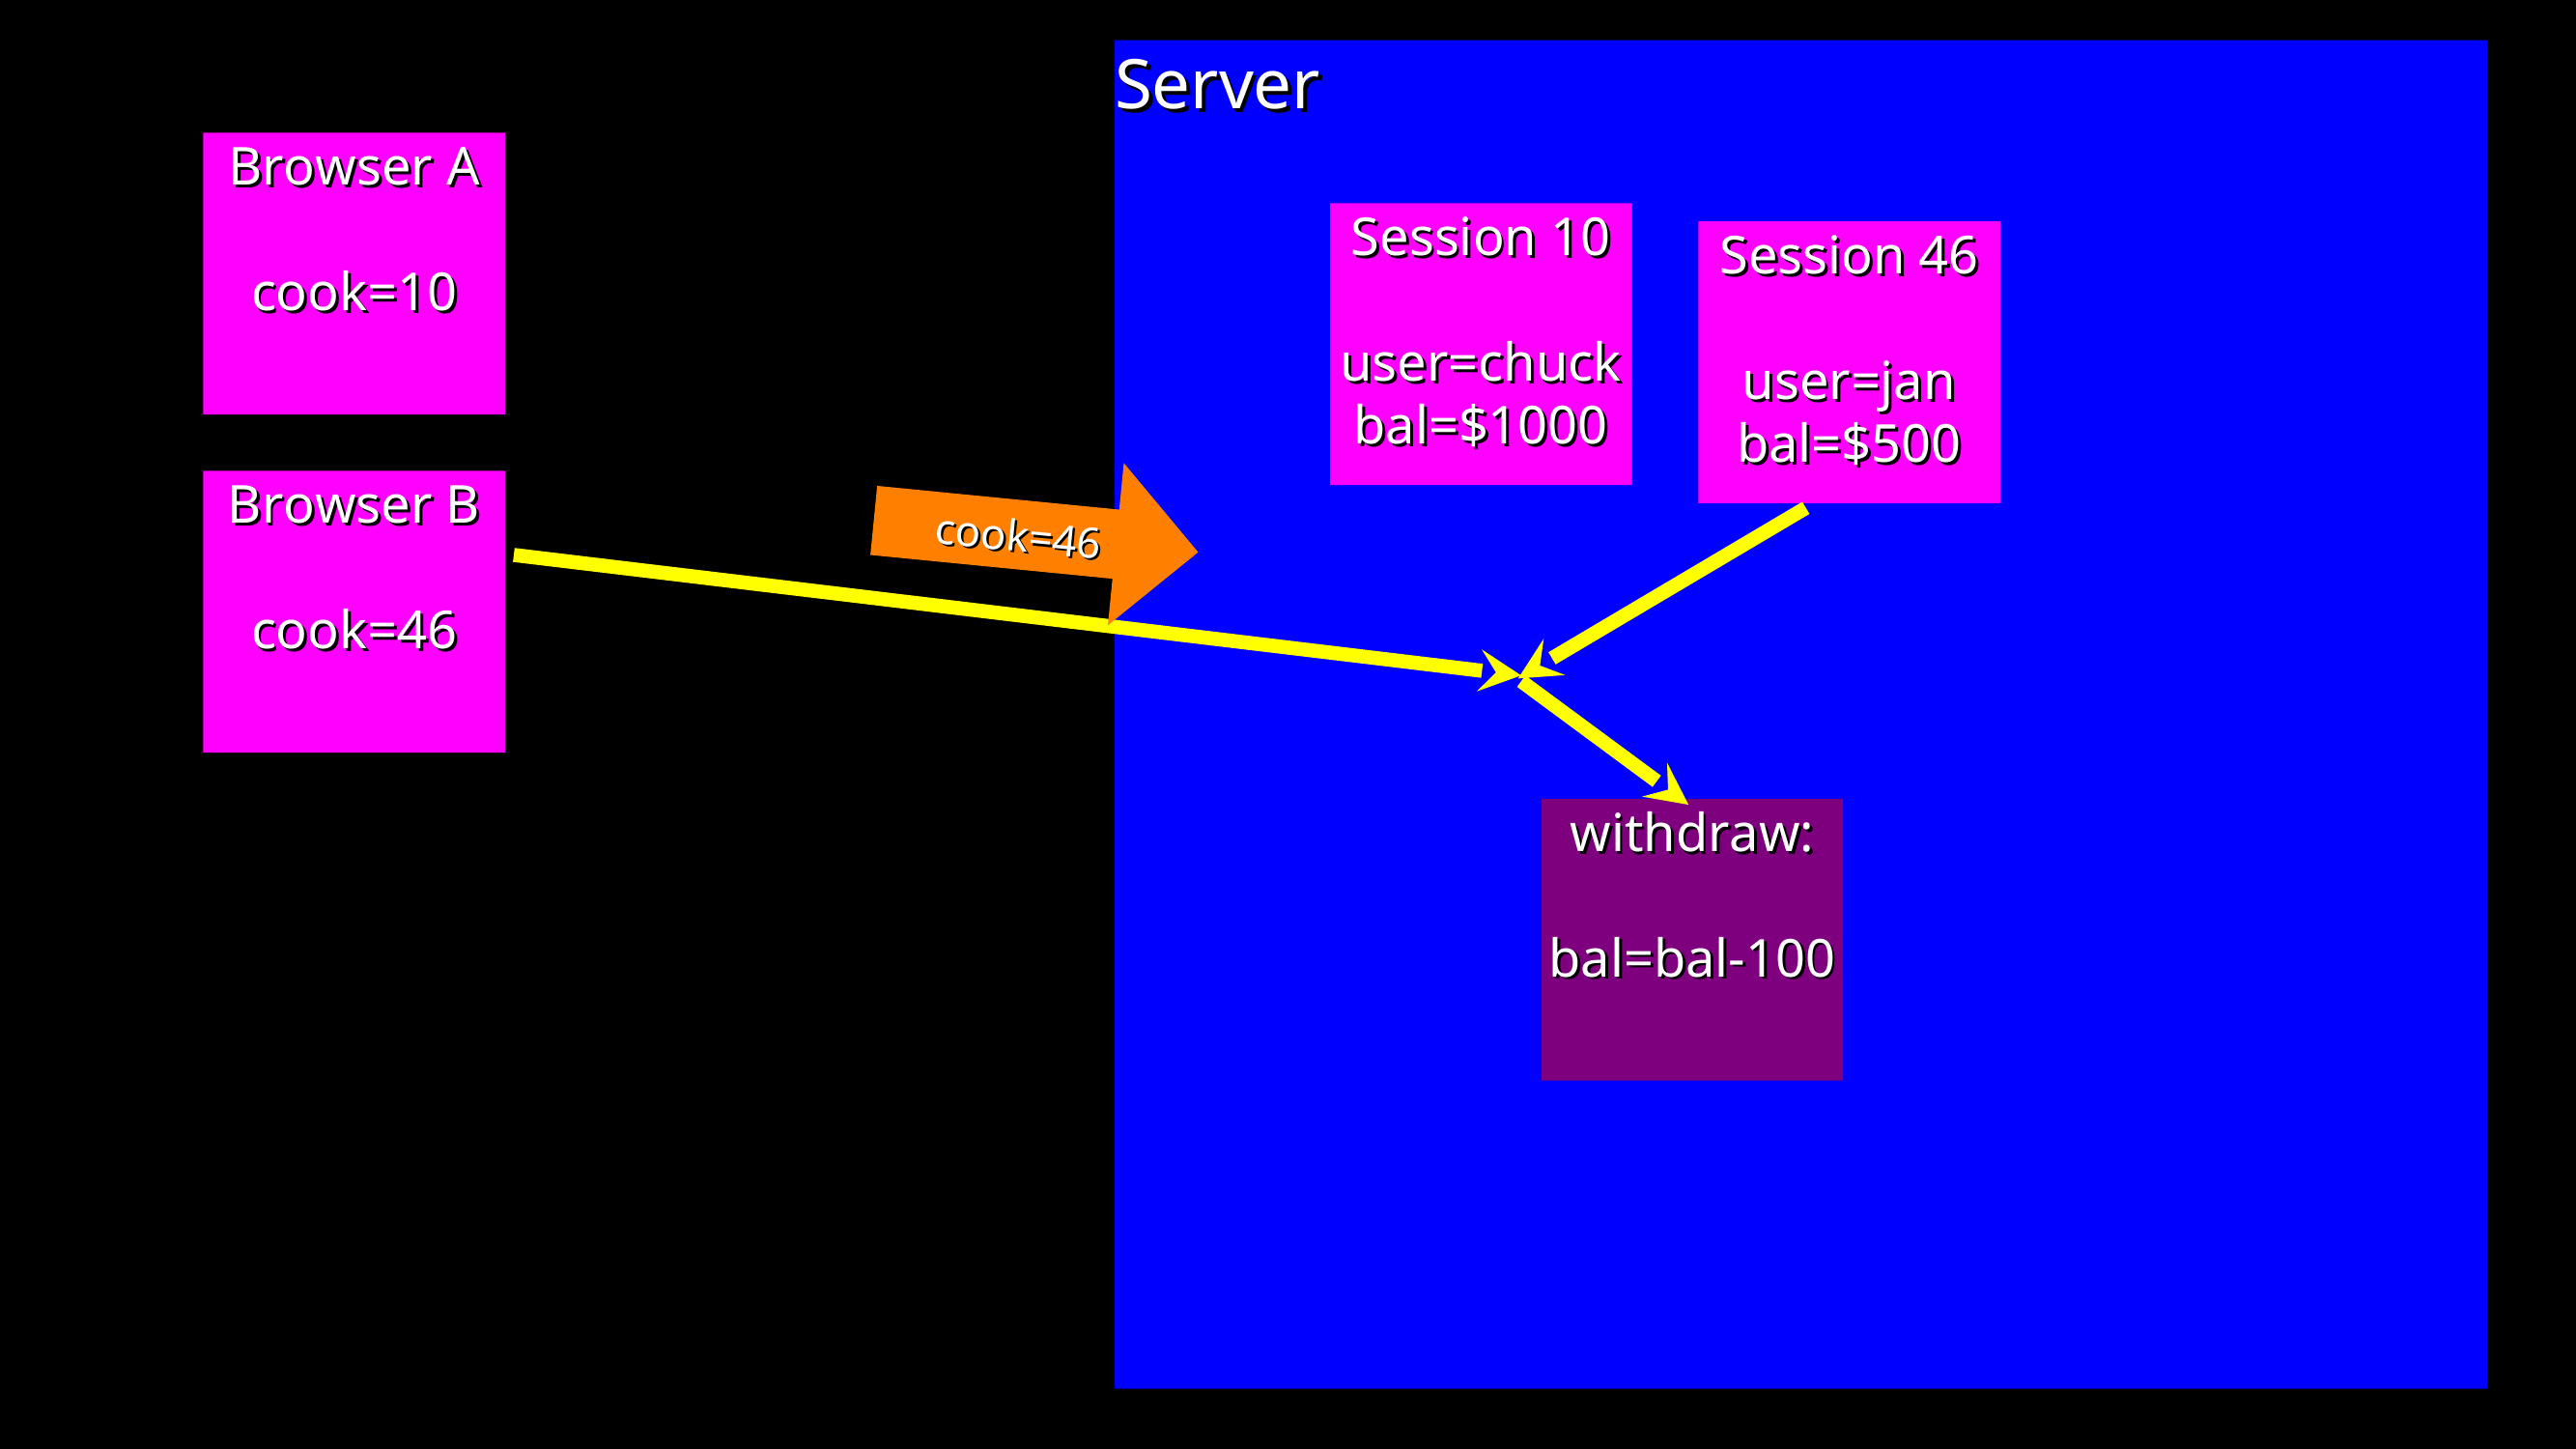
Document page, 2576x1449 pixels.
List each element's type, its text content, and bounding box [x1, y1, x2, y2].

text_box Session 46 user=jan bal=$500 [1698, 221, 2000, 503]
text_box cook=46 [870, 463, 1199, 626]
text_box Browser B cook=46 [203, 470, 505, 753]
text_box Browser A cook=10 [203, 132, 505, 415]
text_box Session 10 user=chuck bal=$1000 [1330, 203, 1632, 486]
text_box Server [1115, 40, 2487, 1389]
text_box withdraw: bal=bal-100 [1541, 799, 1844, 1081]
